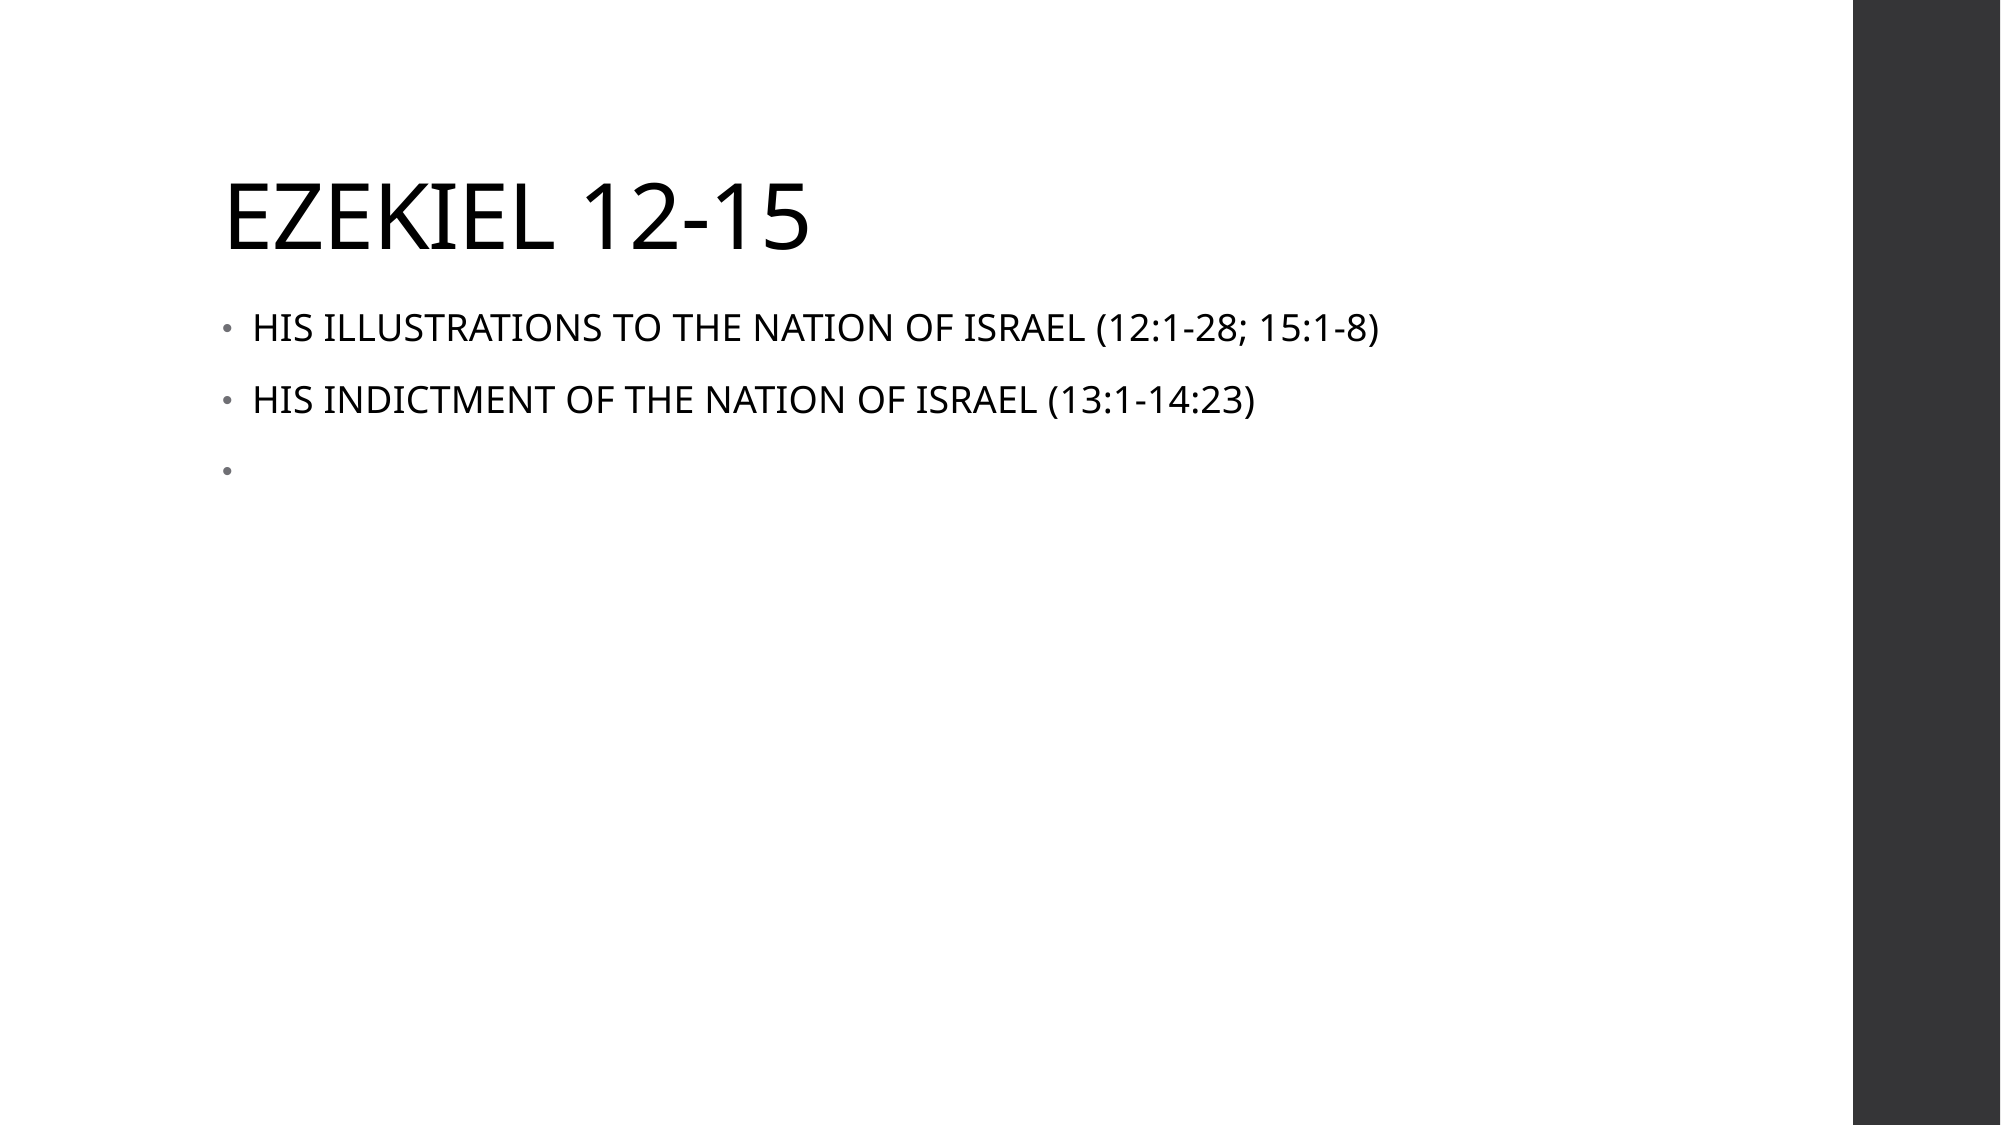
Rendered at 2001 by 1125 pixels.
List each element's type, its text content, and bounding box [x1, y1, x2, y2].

list HIS ILLUSTRATIONS TO THE NATION OF ISRAEL (12:1-28; 15:1-8) HIS INDICTMENT OF THE NATION OF ISRAEL (13:1-14:23) [206, 299, 1617, 1014]
title EZEKIEL 12-15 [206, 60, 1797, 278]
